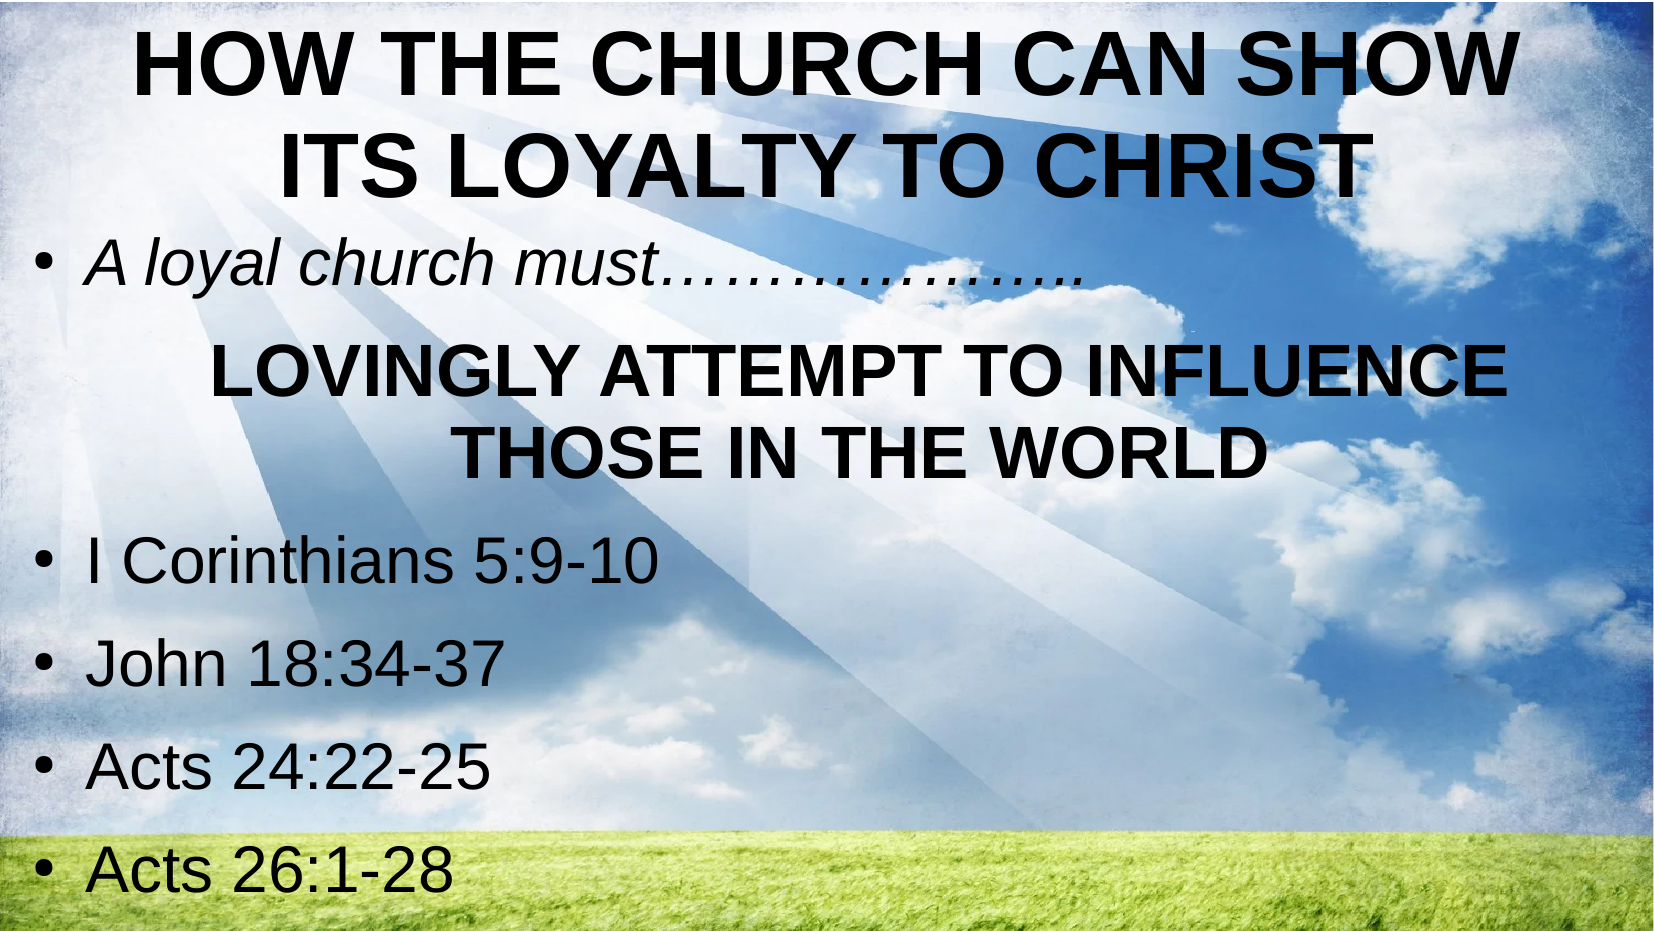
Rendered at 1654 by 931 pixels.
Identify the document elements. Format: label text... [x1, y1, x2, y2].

picture [0, 2, 1654, 931]
list A loyal church must……………….. LOVINGLY ATTEMPT TO INFLUENCE THOSE IN THE WORLD I Corinthians 5:9-10 John 18:34-37 Acts 24:22-25 Acts 26:1-28 [15, 225, 1636, 909]
title HOW THE CHURCH CAN SHOW ITS LOYALTY TO CHRIST [82, 12, 1571, 218]
